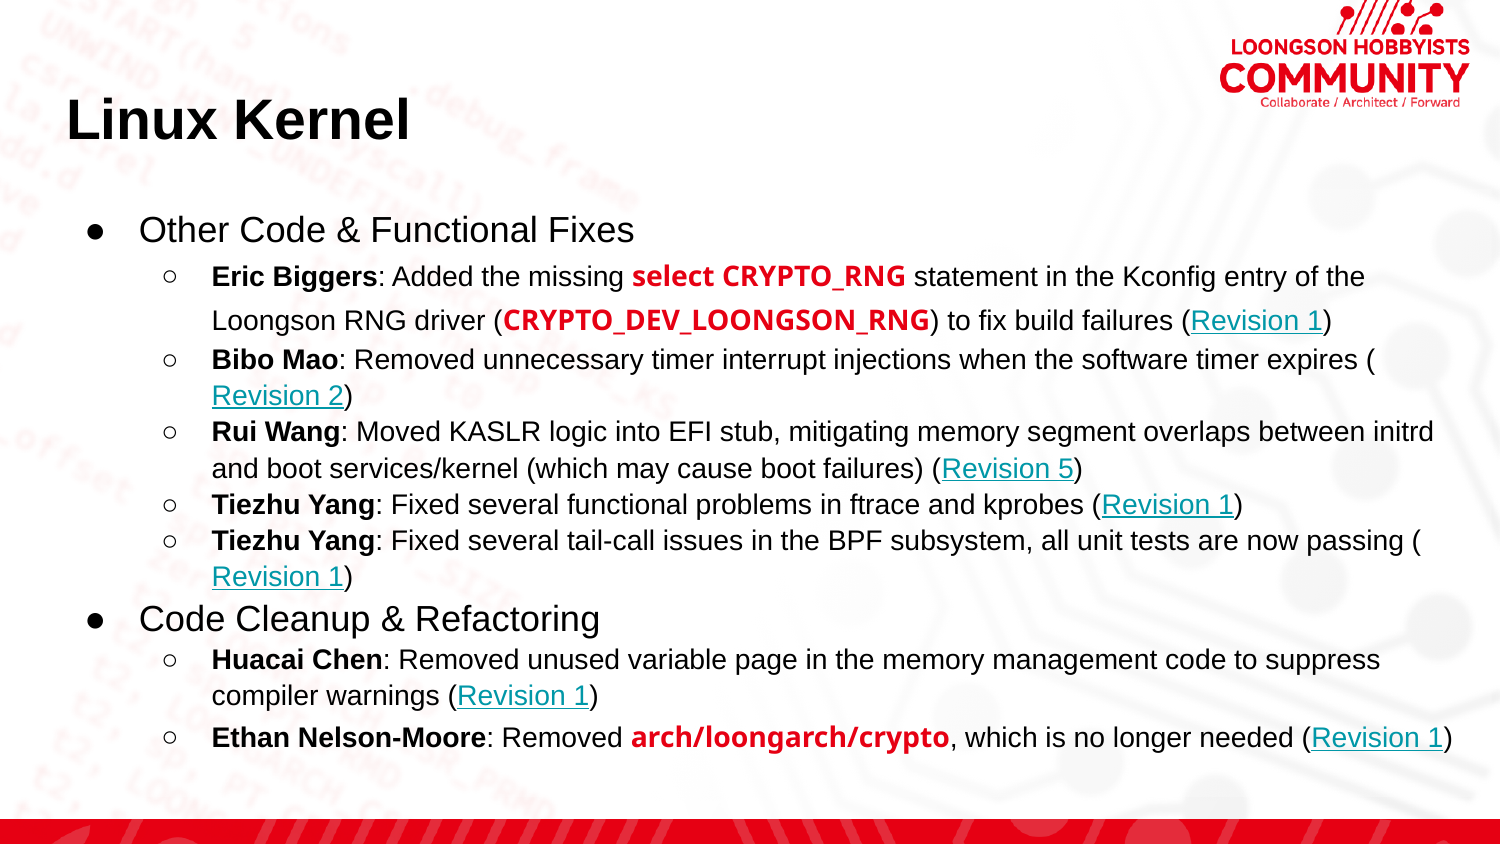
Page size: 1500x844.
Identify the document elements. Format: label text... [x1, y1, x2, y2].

list Other Code & Functional Fixes Eric Biggers: Added the missing select CRYPTO_RNG statement in the Kconfig entry of the Loongson RNG driver (CRYPTO_DEV_LOONGSON_RNG) to fix build failures (Revision 1) Bibo Mao: Removed unnecessary timer interrupt injections when the software timer expires (Revision 2) Rui Wang: Moved KASLR logic into EFI stub, mitigating memory segment overlaps between initrd and boot services/kernel (which may cause boot failures) (Revision 5) Tiezhu Yang: Fixed several functional problems in ftrace and kprobes (Revision 1) Tiezhu Yang: Fixed several tail-call issues in the BPF subsystem, all unit tests are now passing (Revision 1) Code Cleanup & Refactoring Huacai Chen: Removed unused variable page in the memory management code to suppress compiler warnings (Revision 1) Ethan Nelson-Moore: Removed arch/loongarch/crypto, which is no longer needed (Revision 1) [51, 189, 1492, 797]
picture [0, 0, 1500, 844]
title Linux Kernel [51, 72, 1449, 167]
